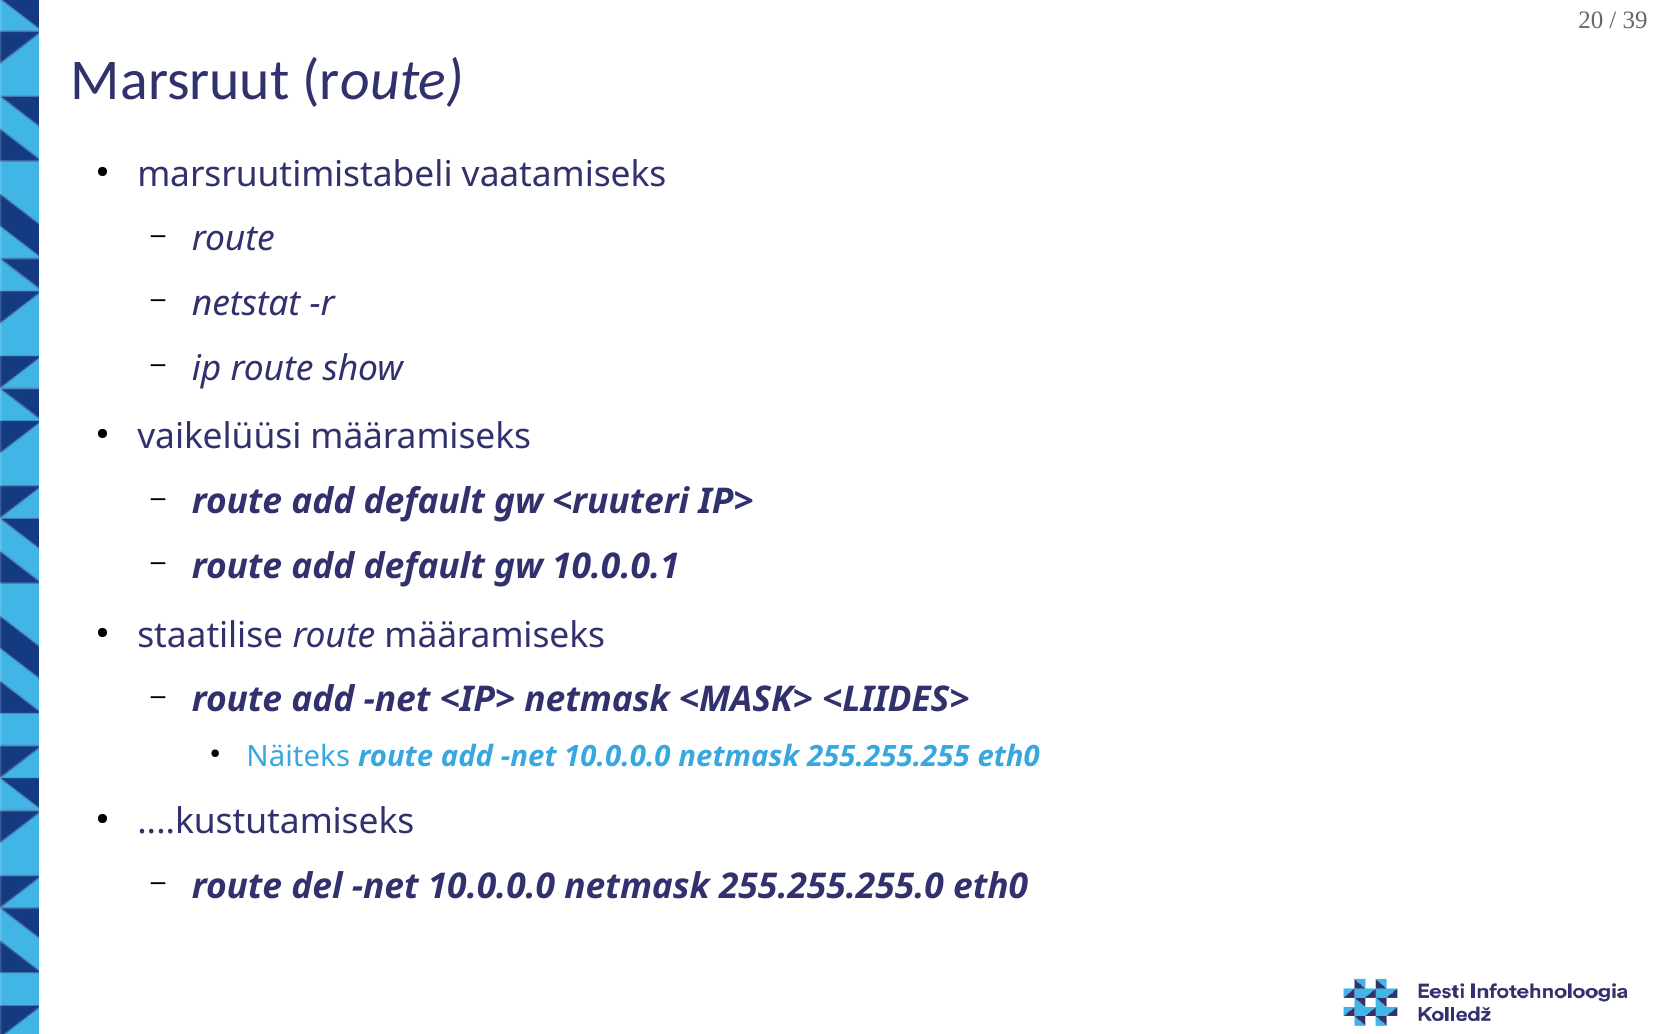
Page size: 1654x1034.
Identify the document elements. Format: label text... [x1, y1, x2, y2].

list marsruutimistabeli vaatamiseks route netstat -r ip route show vaikelüüsi määramiseks route add default gw <ruuteri IP> route add default gw 10.0.0.1 staatilise route määramiseks route add -net <IP> netmask <MASK> <LIIDES> Näiteks route add -net 10.0.0.0 netmask 255.255.255 eth0 ....kustutamiseks route del -net 10.0.0.0 netmask 255.255.255.0 eth0 [82, 148, 1625, 916]
title Marsruut (route) [70, 41, 1630, 130]
